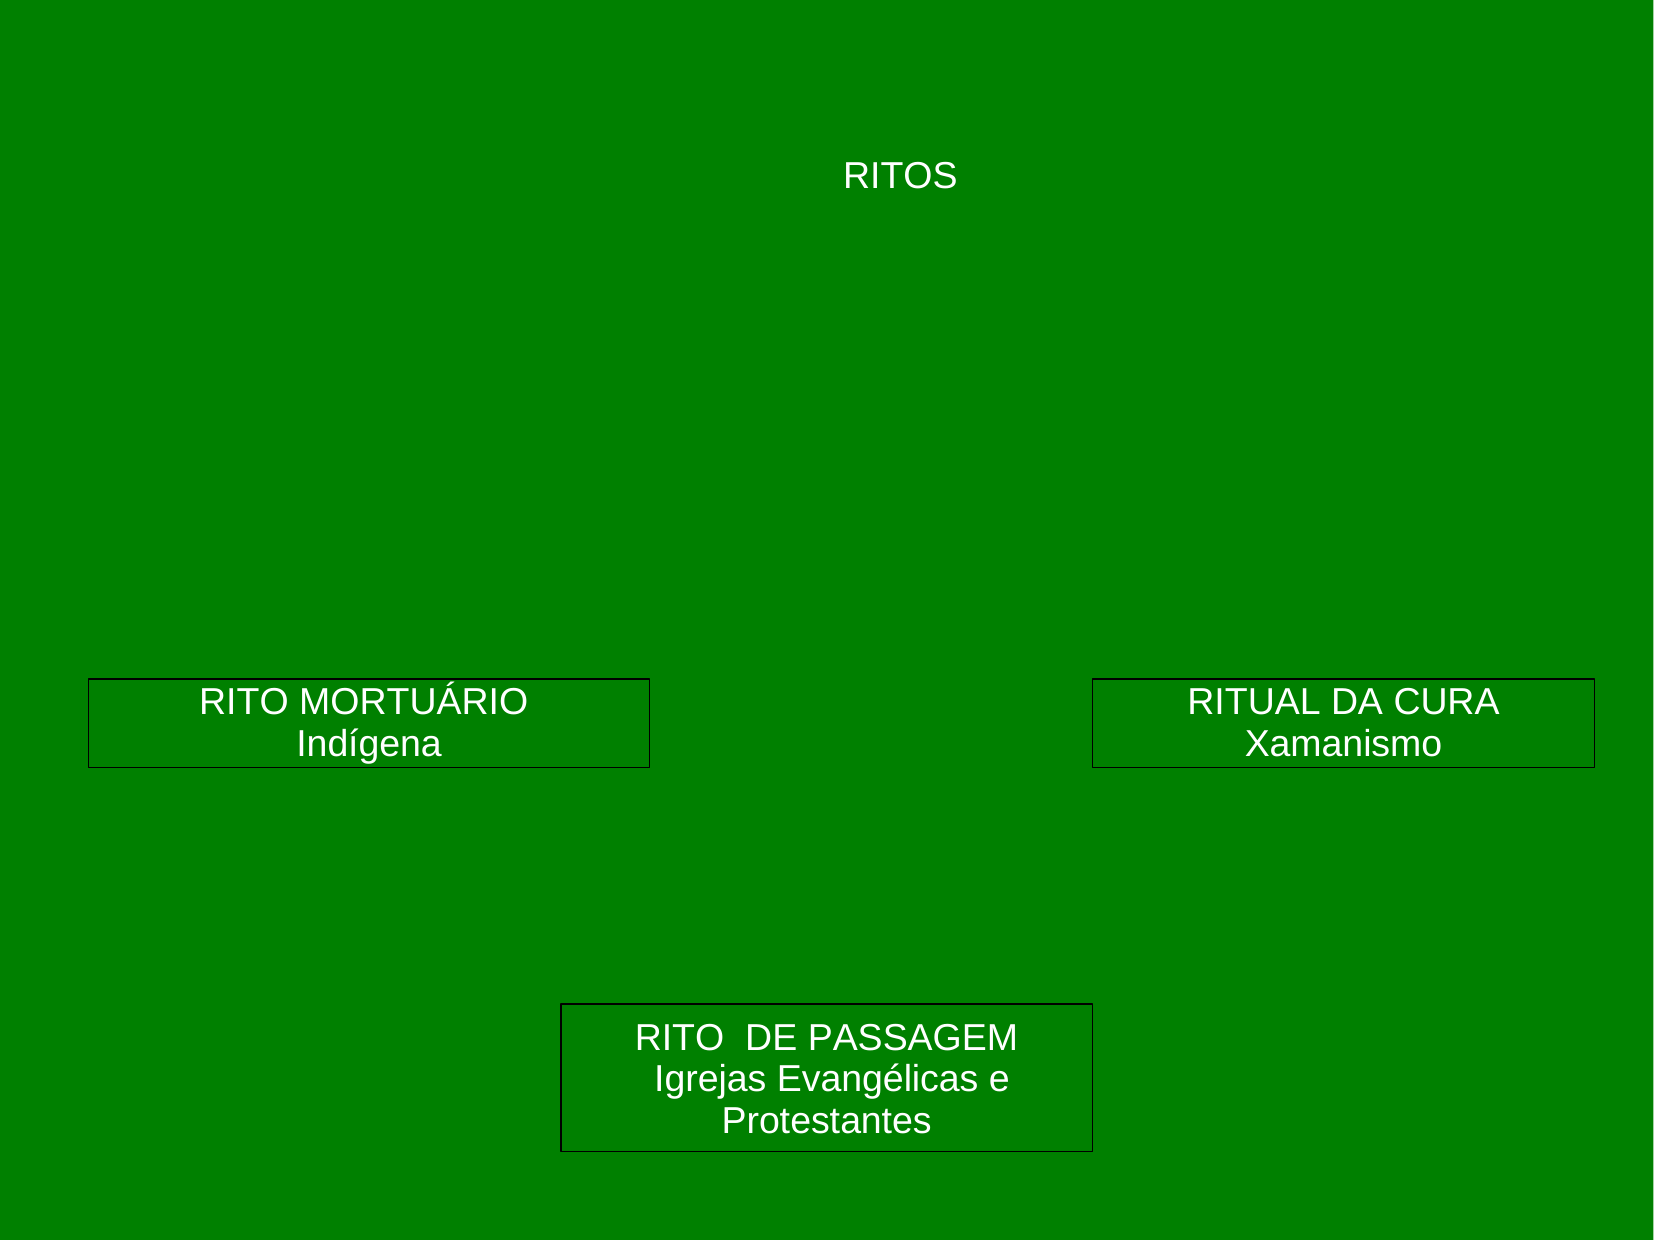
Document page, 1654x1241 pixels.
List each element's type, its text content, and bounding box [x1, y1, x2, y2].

text_box RITOS [324, 147, 1477, 247]
text_box RITUAL DA CURA Xamanismo [1092, 679, 1595, 768]
text_box RITO DE PASSAGEM Igrejas Evangélicas e Protestantes [560, 1003, 1093, 1152]
text_box RITO MORTUÁRIO Indígena [88, 679, 650, 768]
